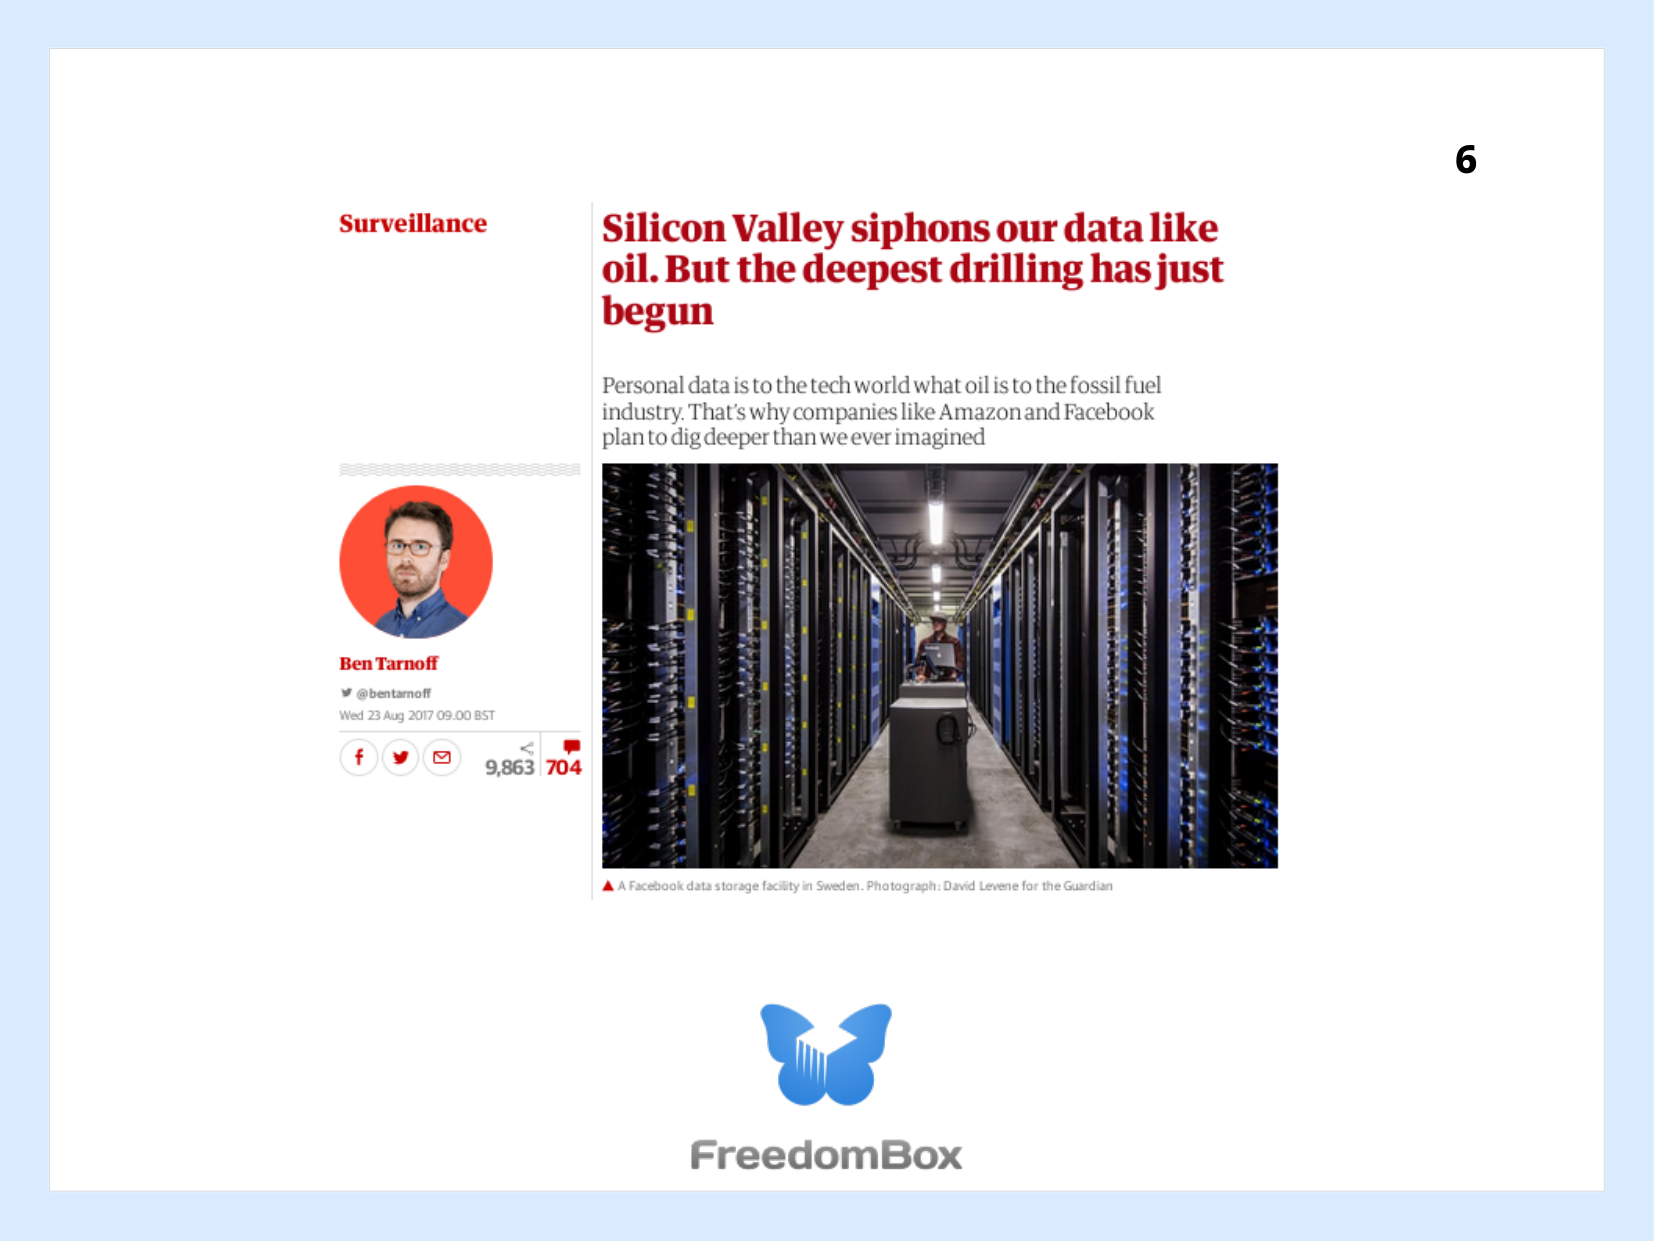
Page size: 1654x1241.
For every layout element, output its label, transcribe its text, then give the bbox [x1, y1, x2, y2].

picture [0, 0, 1654, 1241]
text_box 6 [1440, 129, 1493, 211]
